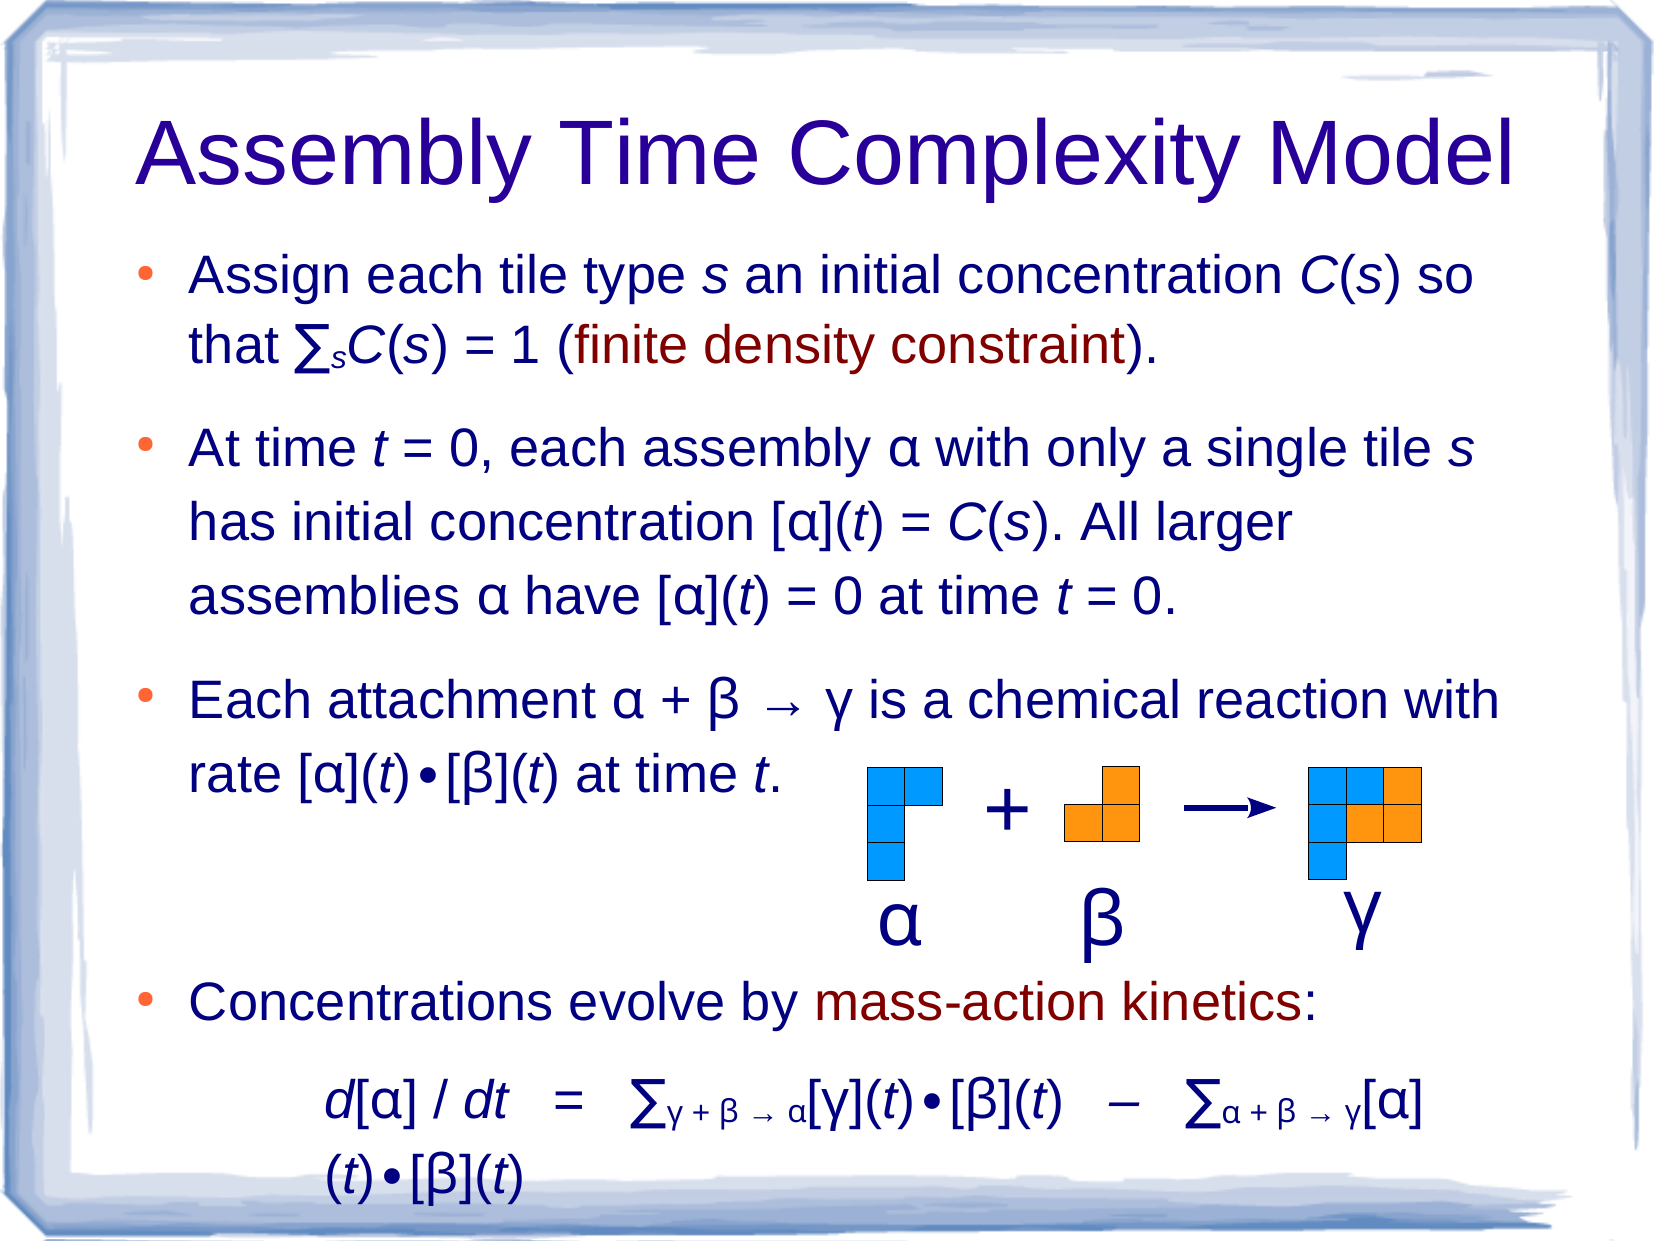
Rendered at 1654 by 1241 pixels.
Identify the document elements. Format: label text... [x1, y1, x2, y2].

text_box β [1069, 880, 1135, 954]
text_box γ [1316, 842, 1422, 966]
text_box [1064, 766, 1140, 842]
list Concentrations evolve by mass-action kinetics: d[α] / dt = ∑γ + β → α[γ](t)∙[β](t) – ∑α + β → γ[α](t)∙[β](t) [118, 970, 1571, 1156]
text_box α [867, 880, 932, 954]
list Assign each tile type s an initial concentration C(s) so that ∑sC(s) = 1 (finite density constraint). At time t = 0, each assembly α with only a single tile s has initial concentration [α](t) = C(s). All larger assemblies α have [α](t) = 0 at time t = 0. Each attachment α + β → γ is a chemical reaction with rate [α](t)∙[β](t) at time t. [118, 244, 1571, 820]
picture [0, 0, 1654, 1241]
title Assembly Time Complexity Model [82, 49, 1571, 257]
text_box [867, 767, 943, 880]
text_box + [964, 755, 1050, 864]
text_box [1308, 767, 1422, 880]
